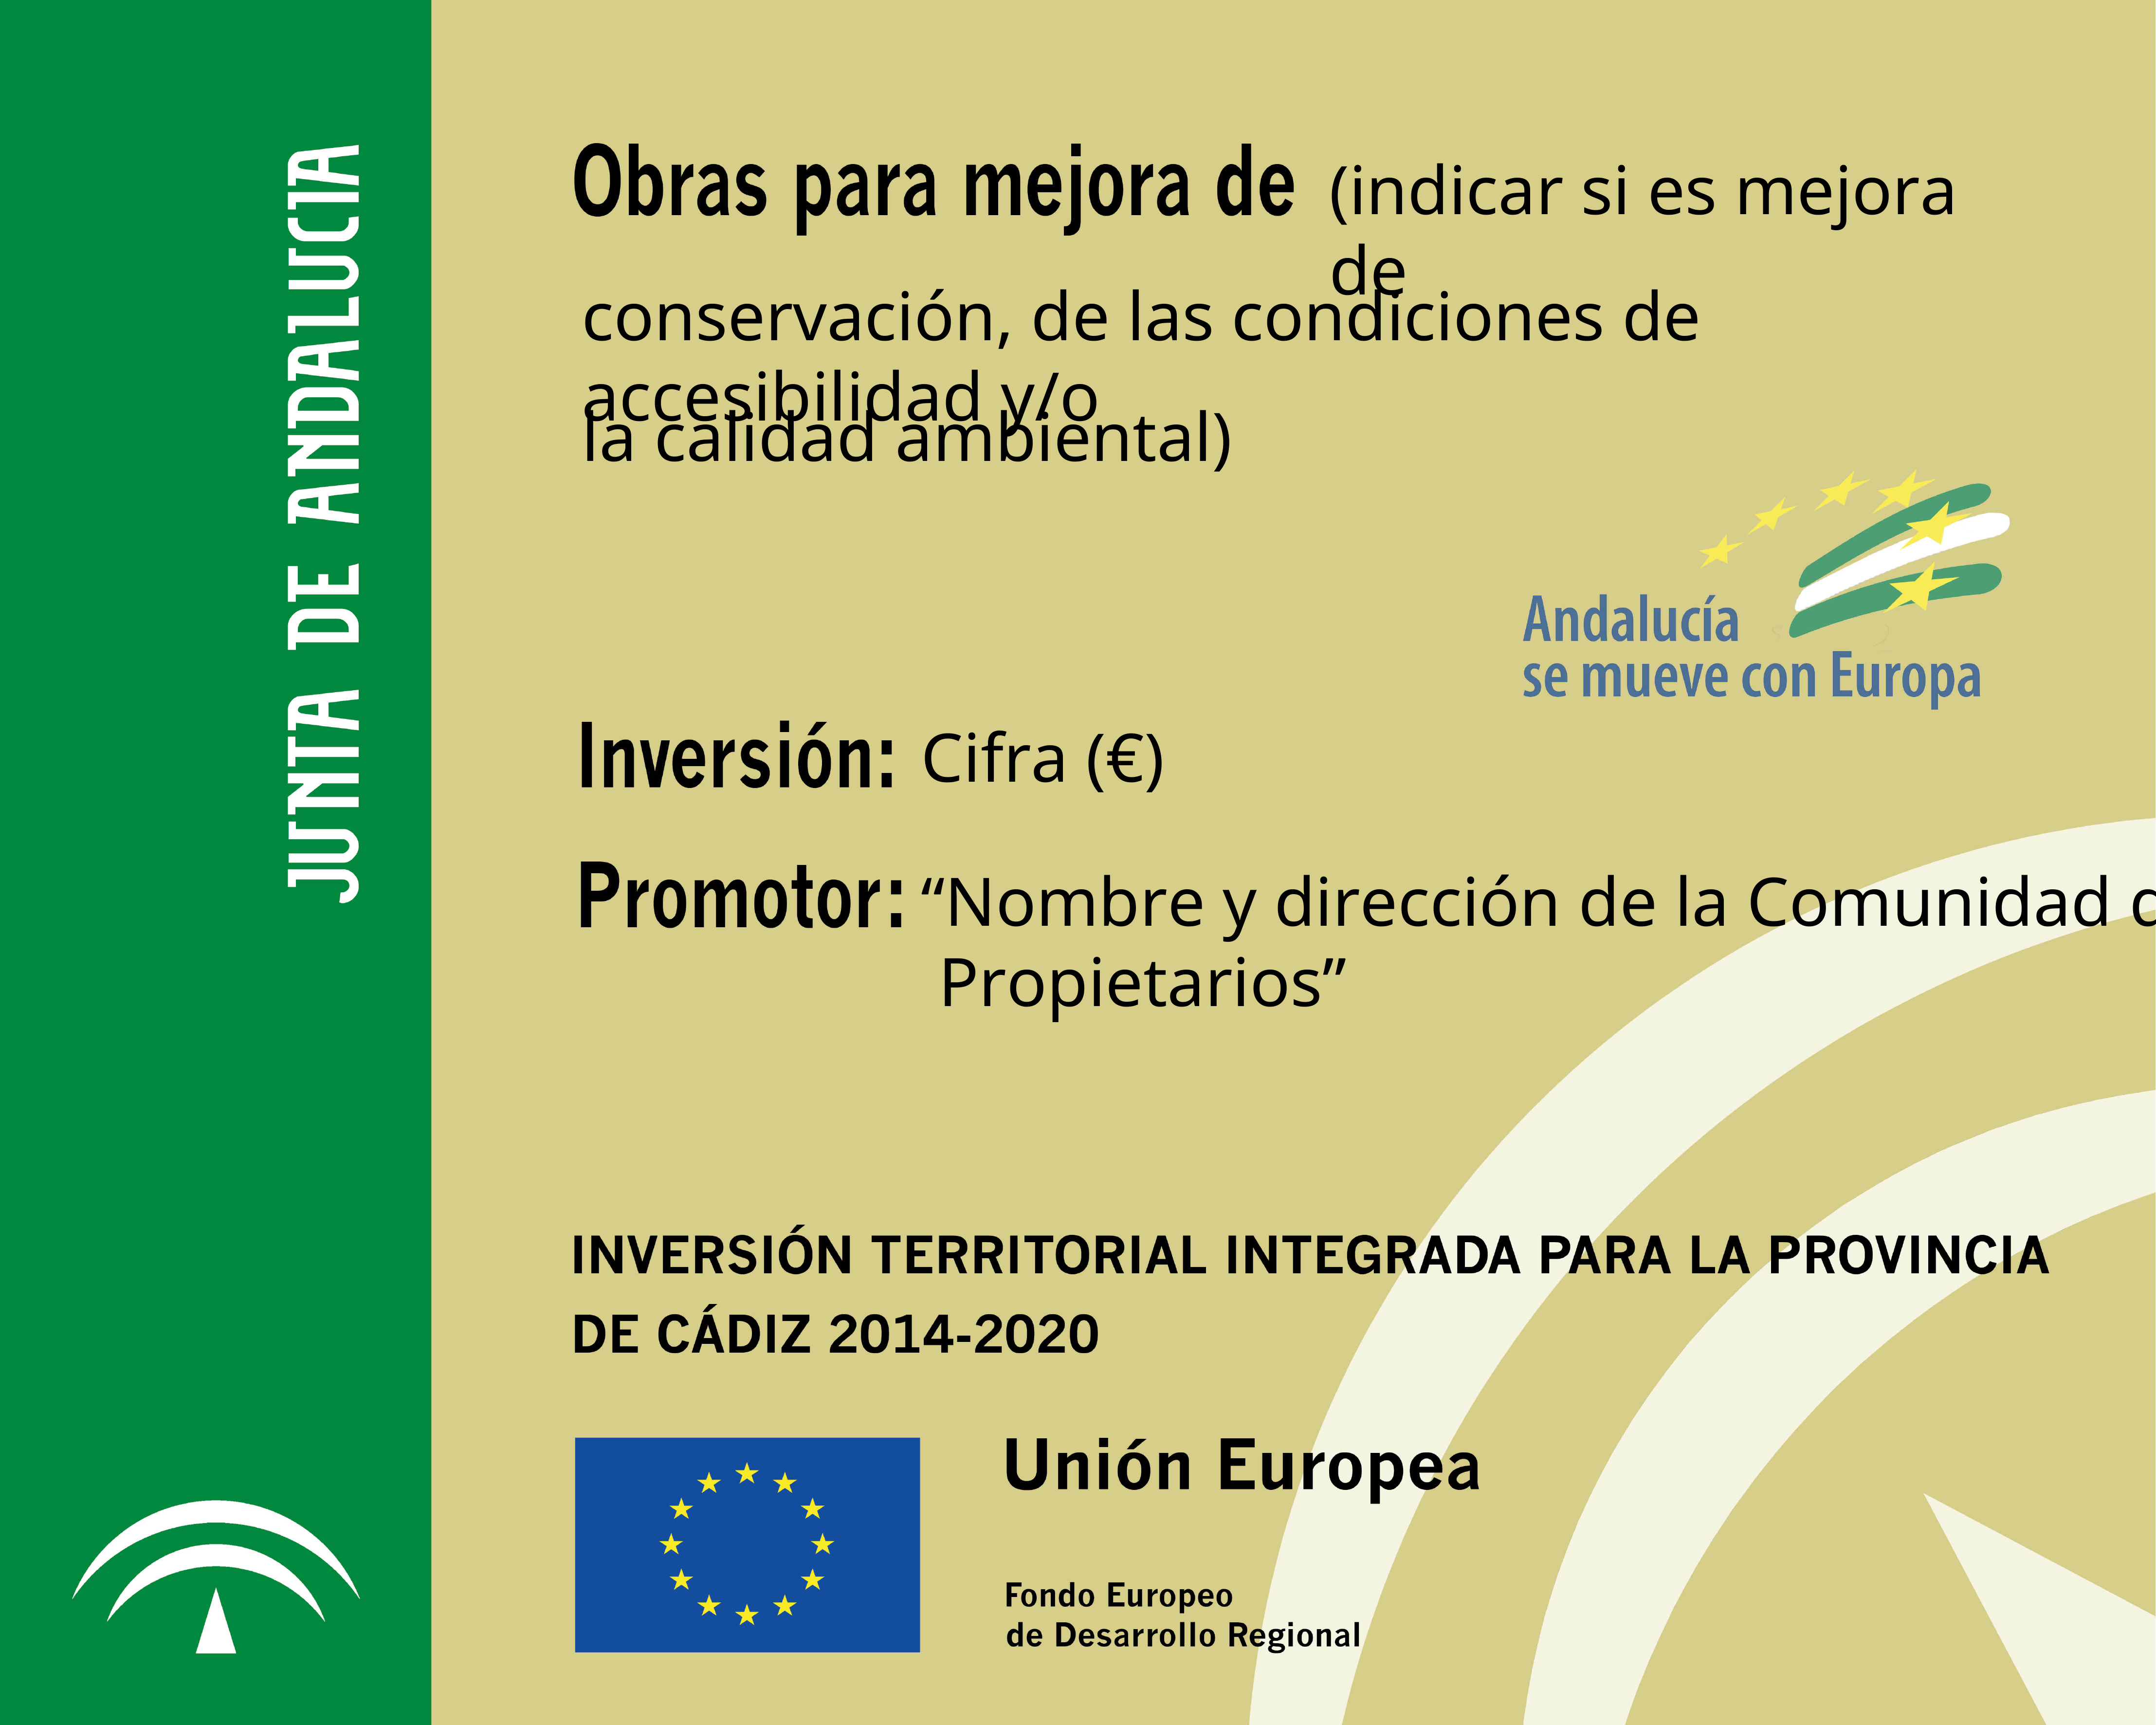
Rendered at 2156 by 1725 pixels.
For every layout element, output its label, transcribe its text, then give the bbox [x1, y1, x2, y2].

text_box Cifra (€) [914, 711, 2116, 799]
text_box (indicar si es mejora de [1322, 144, 1972, 312]
picture [0, 0, 2156, 1725]
text_box conservación, de las condiciones de accesibilidad y/o [575, 270, 1915, 391]
text_box “Nombre y dirección de la Comunidad de Propietarios” [914, 855, 2156, 1024]
text_box la calidad ambiental) [575, 391, 1915, 559]
